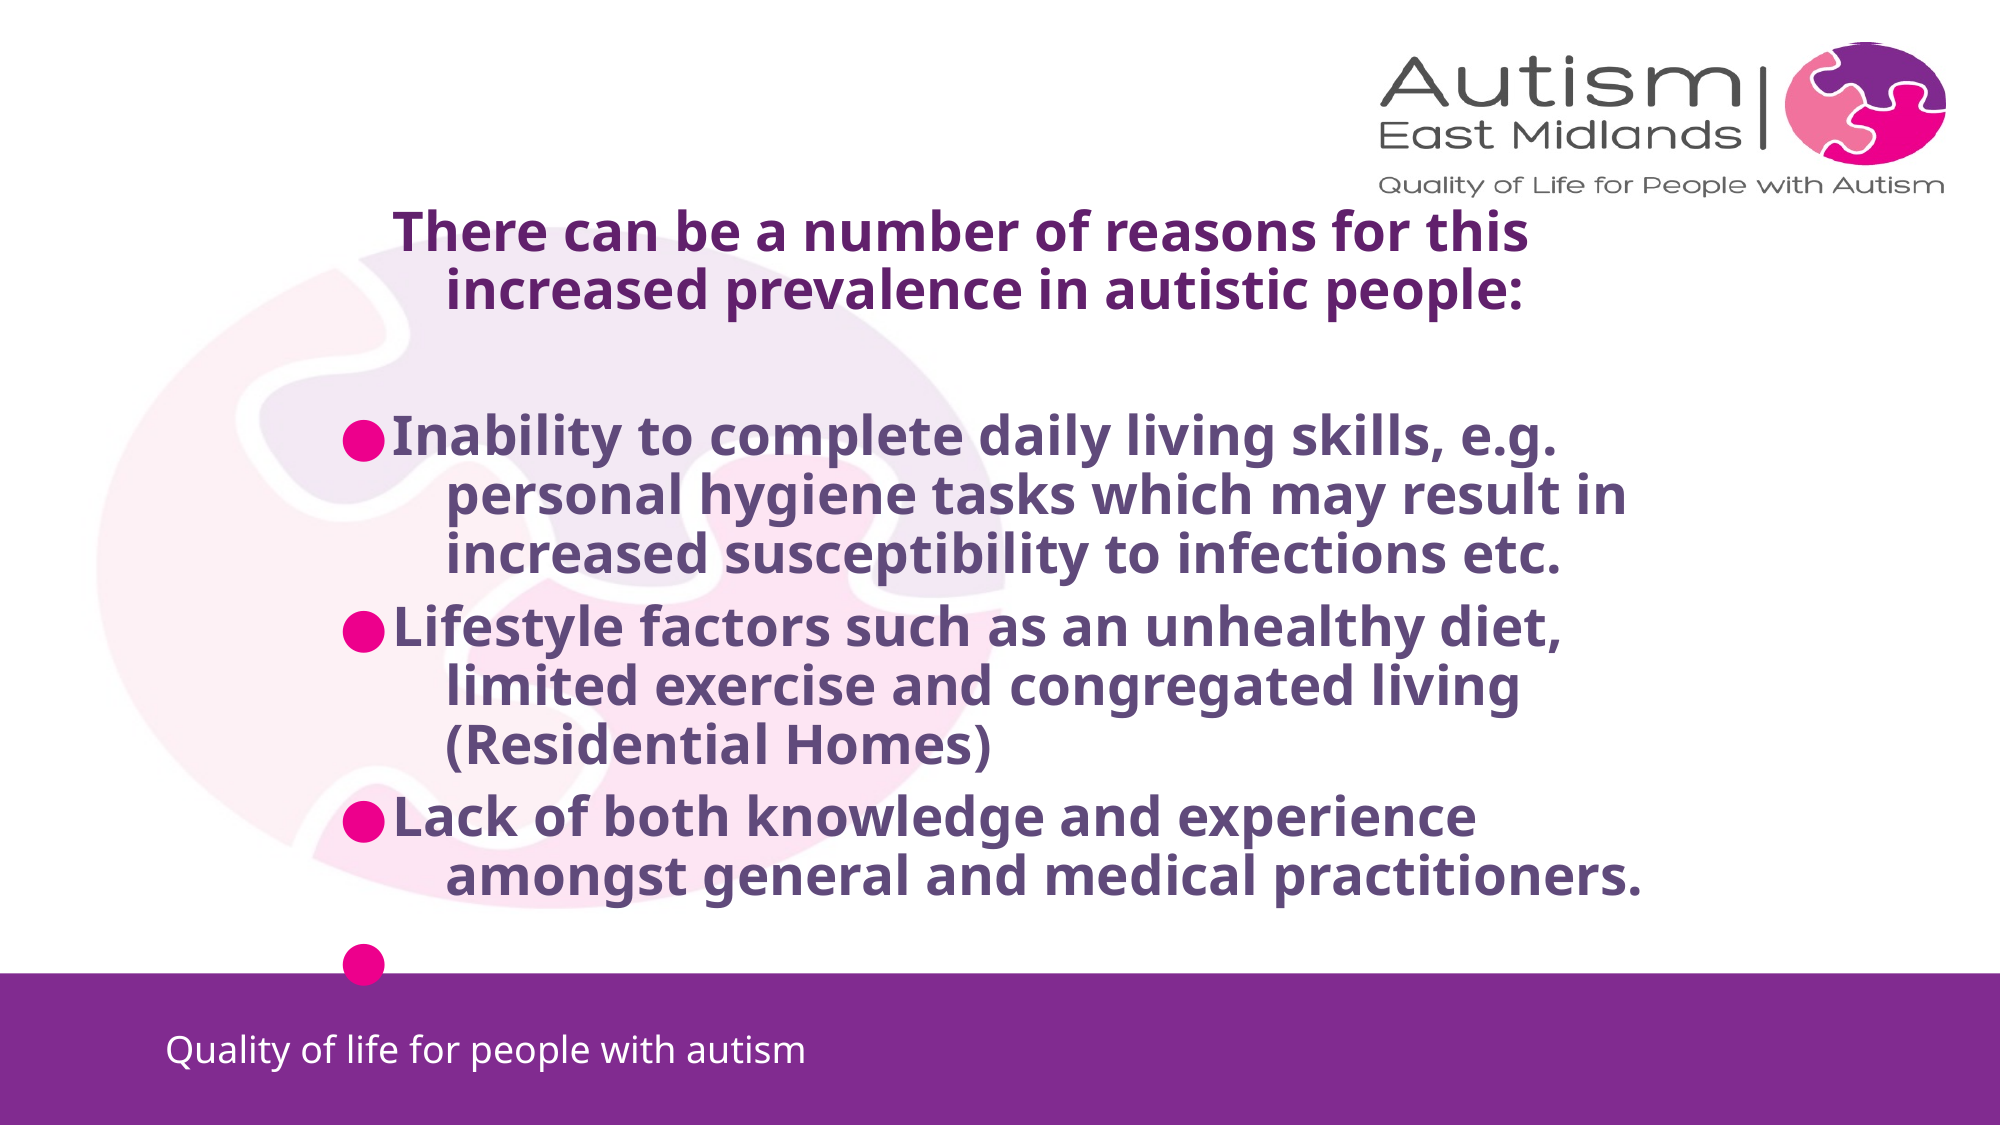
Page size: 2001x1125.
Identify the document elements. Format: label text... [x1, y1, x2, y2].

list There can be a number of reasons for this increased prevalence in autistic people: Inability to complete daily living skills, e.g. personal hygiene tasks which may result in increased susceptibility to infections etc. Lifestyle factors such as an unhealthy diet, limited exercise and congregated living (Residential Homes) Lack of both knowledge and experience amongst general and medical practitioners. [324, 196, 1675, 988]
